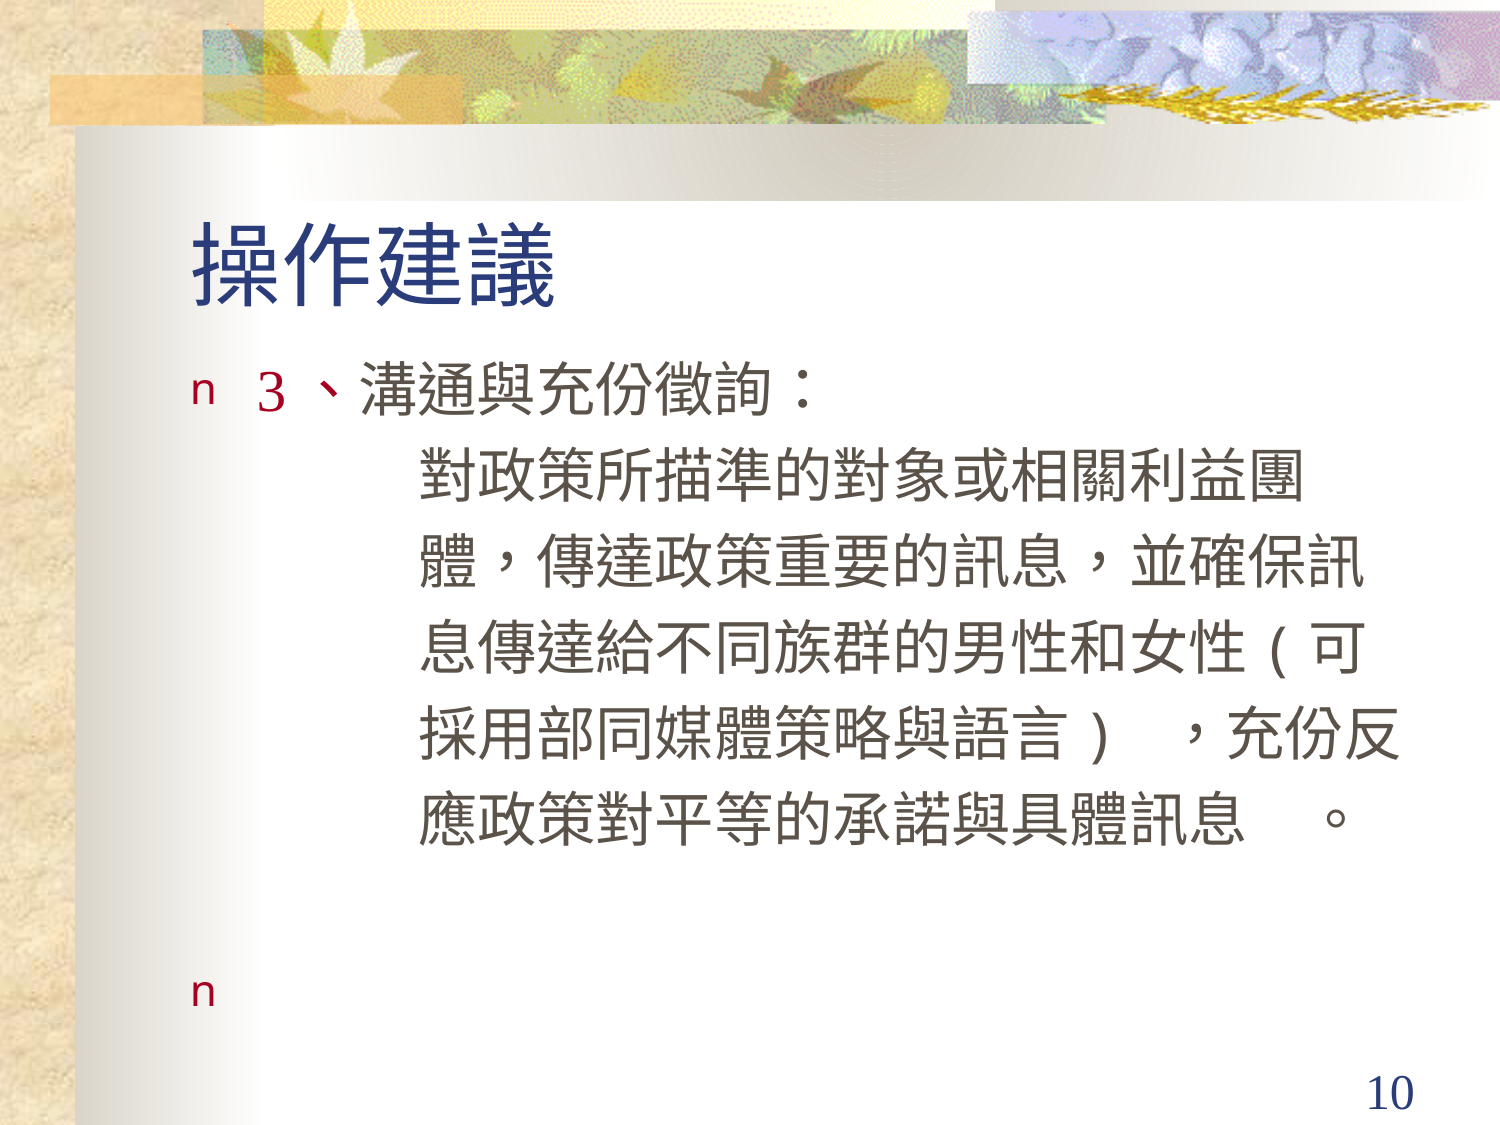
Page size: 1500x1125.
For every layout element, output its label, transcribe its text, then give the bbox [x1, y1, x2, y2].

title 操作建議 [174, 137, 1450, 325]
text_box [1350, 1052, 1500, 1125]
list 3、溝通與充份徵詢： 對政策所描準的對象或相關利益團 體，傳達政策重要的訊息，並確保訊 息傳達給不同族群的男性和女性(可 採用部同媒體策略與語言) ，充份反 應政策對平等的承諾與具體訊息 。 [174, 344, 1450, 1020]
